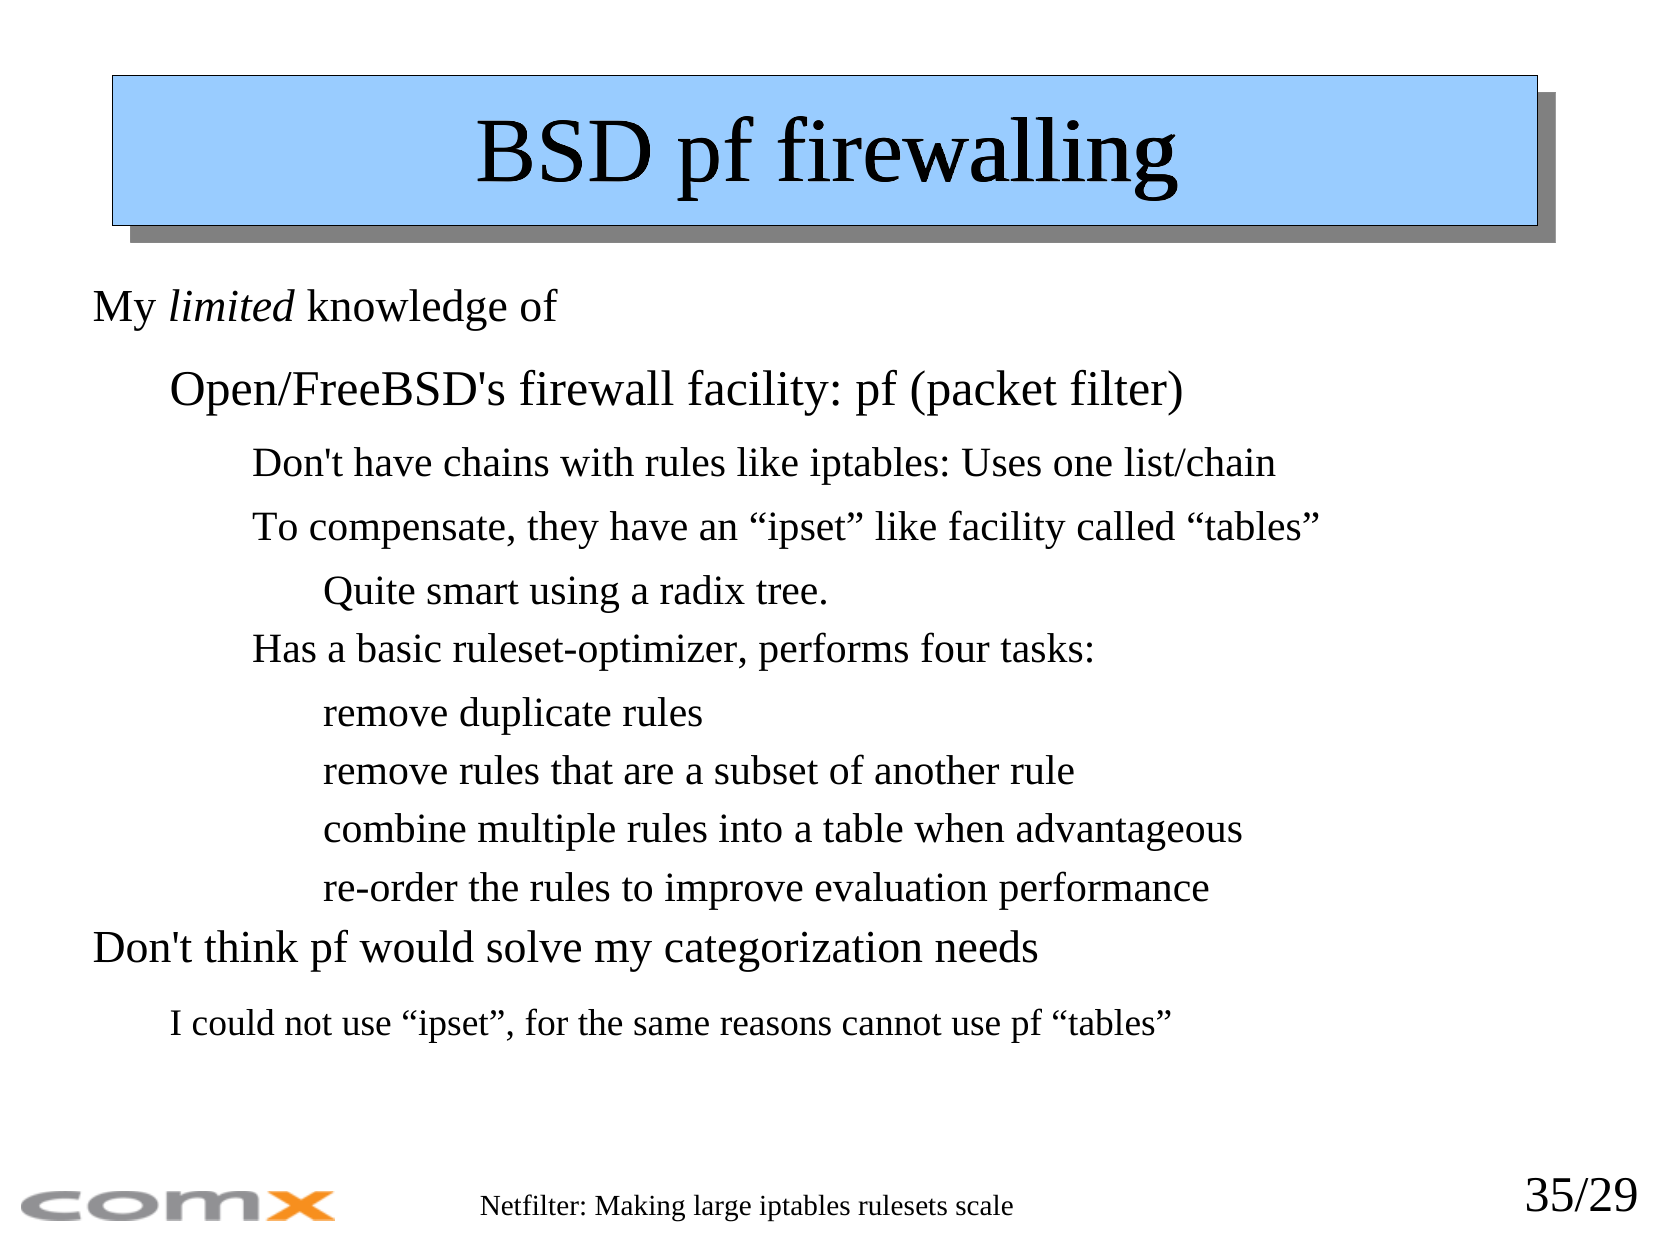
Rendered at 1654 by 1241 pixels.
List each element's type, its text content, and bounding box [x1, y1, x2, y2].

list My limited knowledge of Open/FreeBSD's firewall facility: pf (packet filter) Don't have chains with rules like iptables: Uses one list/chain To compensate, they have an “ipset” like facility called “tables” Quite smart using a radix tree. Has a basic ruleset-optimizer, performs four tasks: remove duplicate rules remove rules that are a subset of another rule combine multiple rules into a table when advantageous re-order the rules to improve evaluation performance Don't think pf would solve my categorization needs I could not use “ipset”, for the same reasons cannot use pf “tables” [75, 280, 1613, 1113]
picture [21, 1191, 335, 1221]
title BSD pf firewalling [116, 90, 1538, 211]
